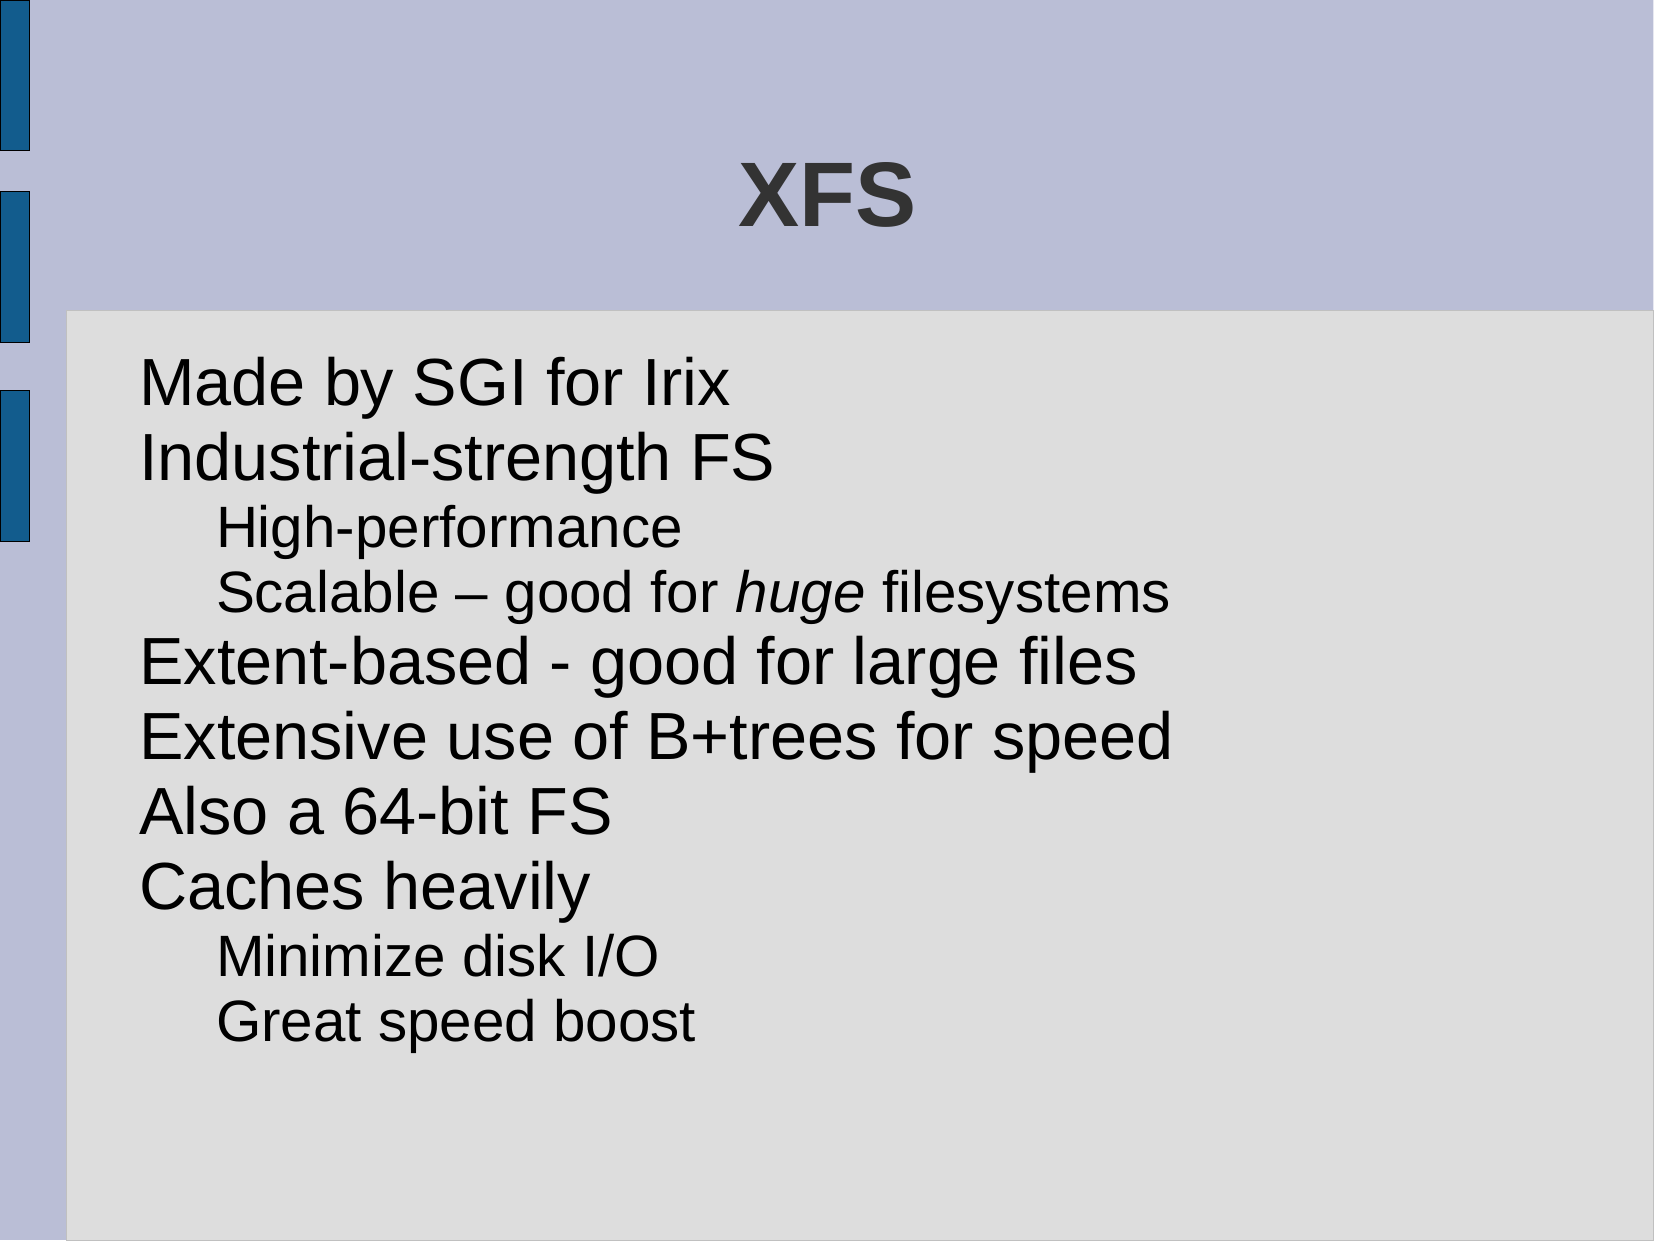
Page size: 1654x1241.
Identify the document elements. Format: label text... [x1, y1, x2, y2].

title XFS [121, 91, 1534, 299]
list Made by SGI for Irix Industrial-strength FS High-performance Scalable – good for huge filesystems Extent-based - good for large files Extensive use of B+trees for speed Also a 64-bit FS Caches heavily Minimize disk I/O Great speed boost [121, 344, 1534, 1127]
